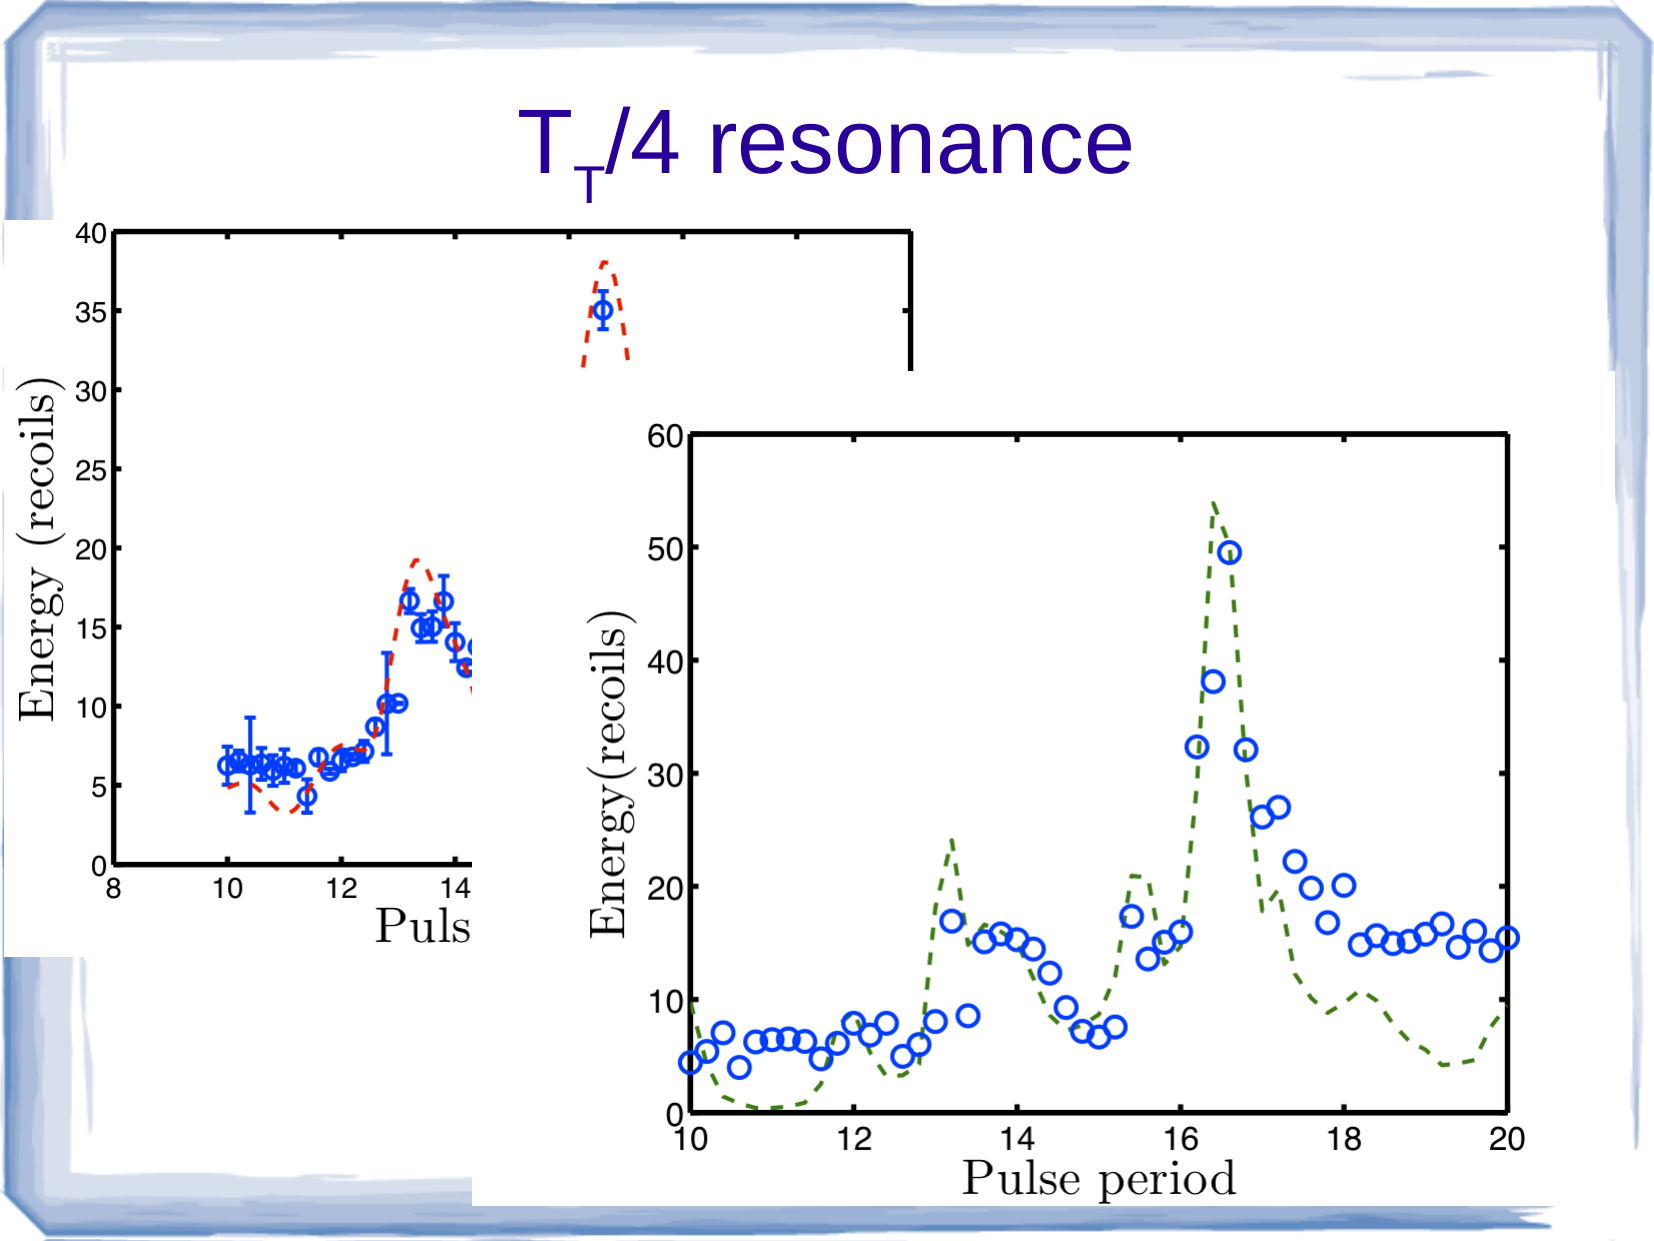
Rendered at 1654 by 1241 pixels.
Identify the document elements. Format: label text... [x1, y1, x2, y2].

picture [0, 0, 1654, 1241]
title TT/4 resonance [82, 49, 1571, 257]
